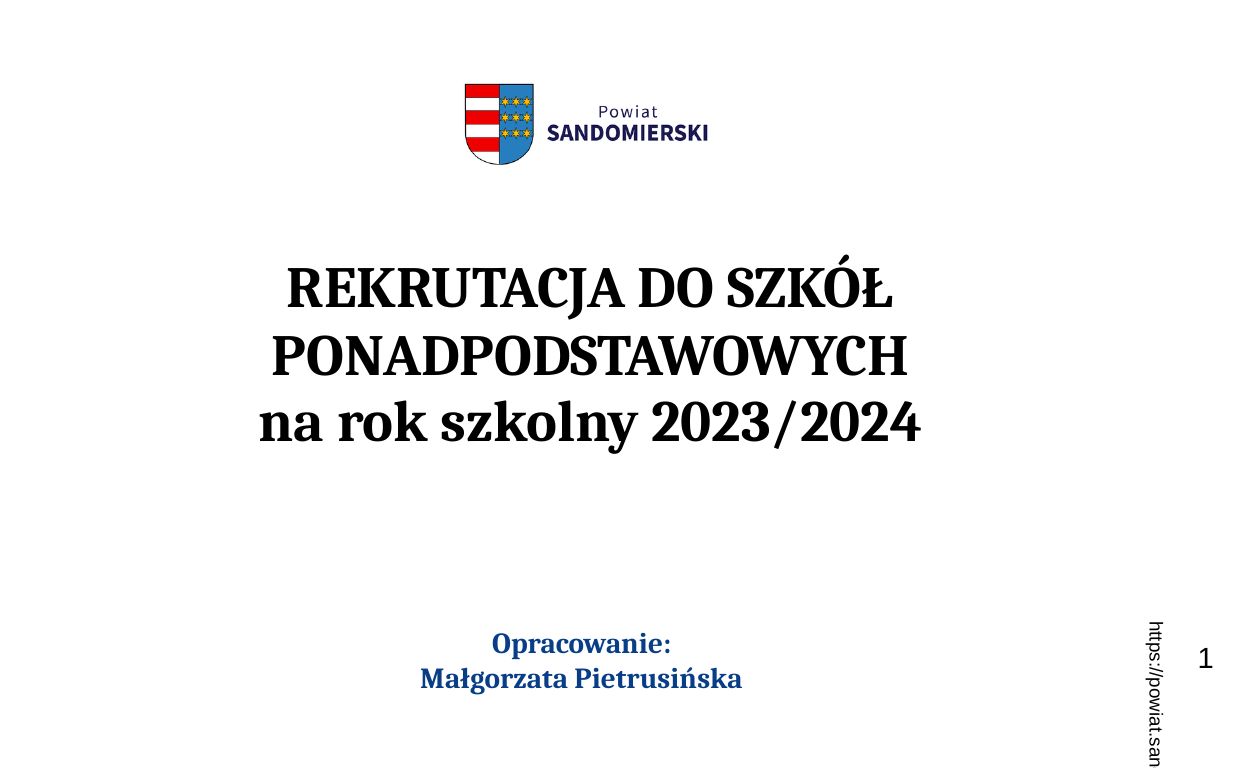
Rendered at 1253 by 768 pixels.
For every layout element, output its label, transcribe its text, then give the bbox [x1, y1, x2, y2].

picture [463, 82, 709, 166]
text_box REKRUTACJA DO SZKÓŁ PONADPODSTAWOWYCH na rok szkolny 2023/2024 [129, 248, 1052, 464]
text_box [1168, 632, 1244, 677]
text_box https://powiat.sandomierz.pl/ [1125, 606, 1176, 768]
subtitle Opracowanie: Małgorzata Pietrusińska [286, 616, 877, 693]
